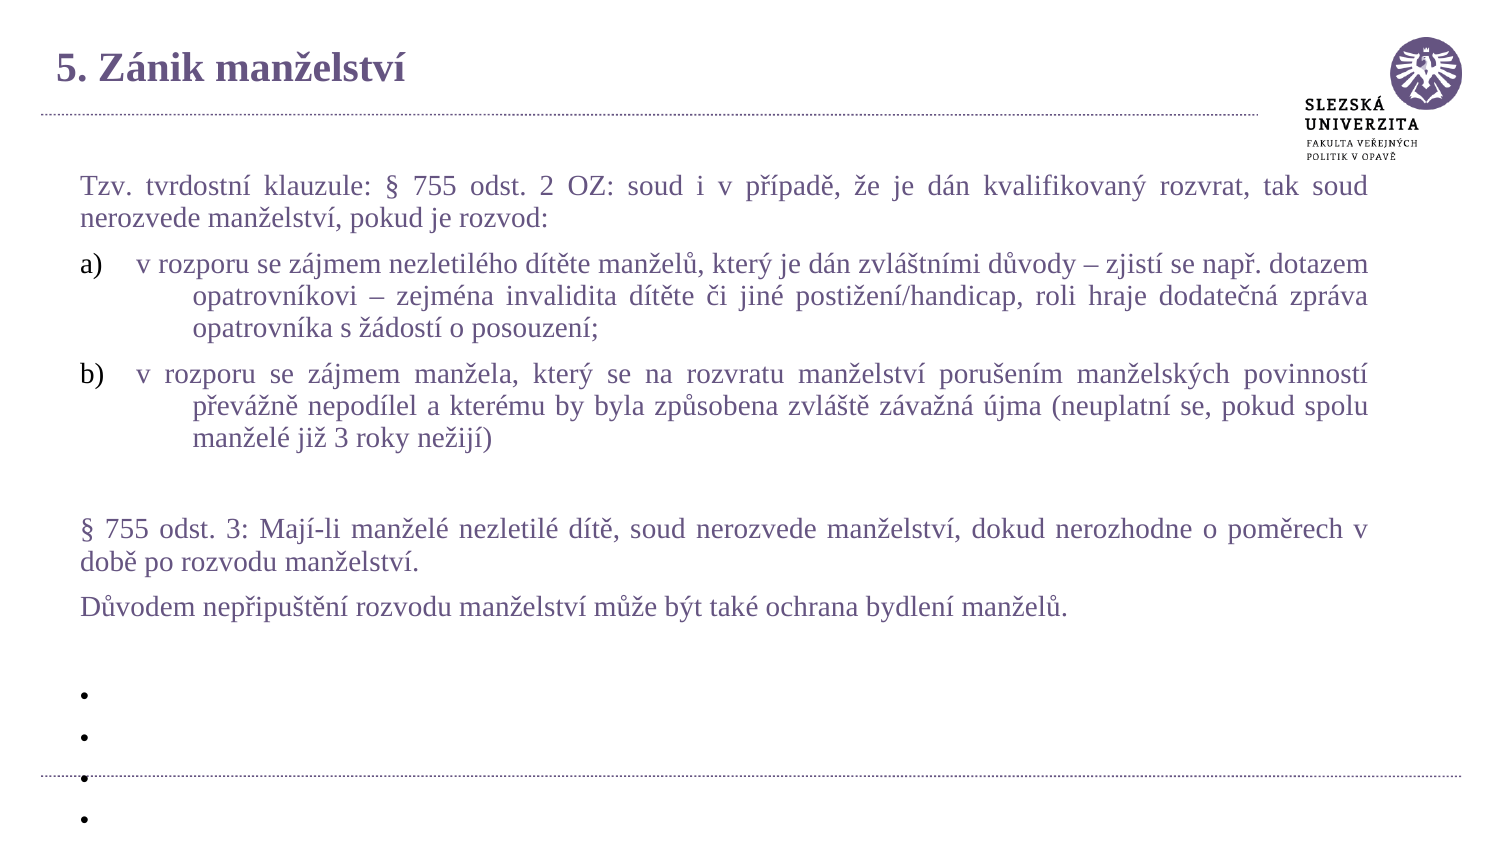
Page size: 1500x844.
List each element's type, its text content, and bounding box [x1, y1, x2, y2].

text_box Tzv. tvrdostní klauzule: § 755 odst. 2 OZ: soud i v případě, že je dán kvalifikovaný rozvrat, tak soud nerozvede manželství, pokud je rozvod: v rozporu se zájmem nezletilého dítěte manželů, který je dán zvláštními důvody – zjistí se např. dotazem opatrovníkovi – zejména invalidita dítěte či jiné postižení/handicap, roli hraje dodatečná zpráva opatrovníka s žádostí o posouzení; v rozporu se zájmem manžela, který se na rozvratu manželství porušením manželských povinností převážně nepodílel a kterému by byla způsobena zvláště závažná újma (neuplatní se, pokud spolu manželé již 3 roky nežijí) § 755 odst. 3: Mají-li manželé nezletilé dítě, soud nerozvede manželství, dokud nerozhodne o poměrech v době po rozvodu manželství. Důvodem nepřipuštění rozvodu manželství může být také ochrana bydlení manželů. [64, 161, 1385, 784]
title 5. Zánik manželství [41, 32, 1220, 116]
